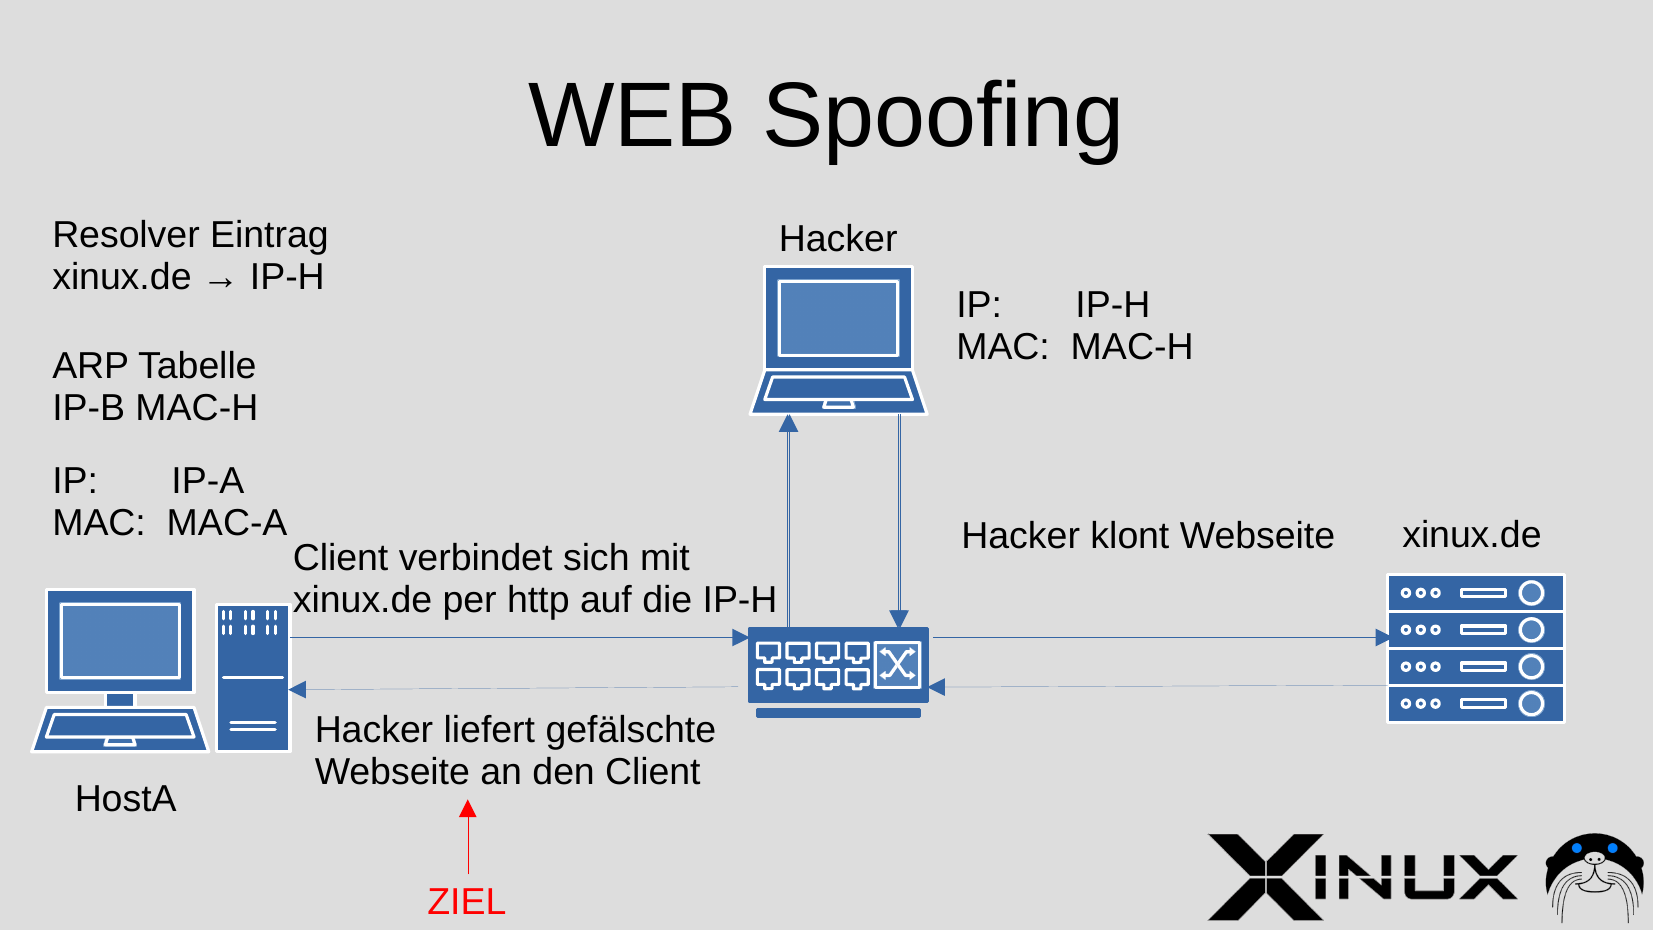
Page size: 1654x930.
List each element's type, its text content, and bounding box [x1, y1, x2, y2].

text_box xinux.de [1387, 505, 1557, 563]
text_box ZIEL [412, 873, 522, 930]
text_box Hacker [764, 209, 913, 267]
text_box IP: IP-H MAC: MAC-H [941, 276, 1388, 376]
text_box Resolver Eintrag xinux.de → IP-H [37, 205, 344, 305]
picture [1200, 824, 1650, 930]
text_box Client verbindet sich mit xinux.de per http auf die IP-H [278, 529, 793, 629]
title WEB Spoofing [82, 37, 1571, 193]
text_box Hacker klont Webseite [946, 506, 1351, 564]
text_box [750, 267, 928, 415]
text_box HostA [60, 769, 192, 827]
text_box [757, 709, 920, 717]
text_box ARP Tabelle IP-B MAC-H [37, 337, 274, 437]
text_box [750, 628, 928, 702]
text_box [216, 604, 290, 752]
text_box Hacker liefert gefälschte Webseite an den Client [300, 700, 732, 800]
text_box [1387, 574, 1565, 723]
text_box [31, 589, 209, 752]
text_box IP: IP-A MAC: MAC-A [37, 451, 303, 551]
